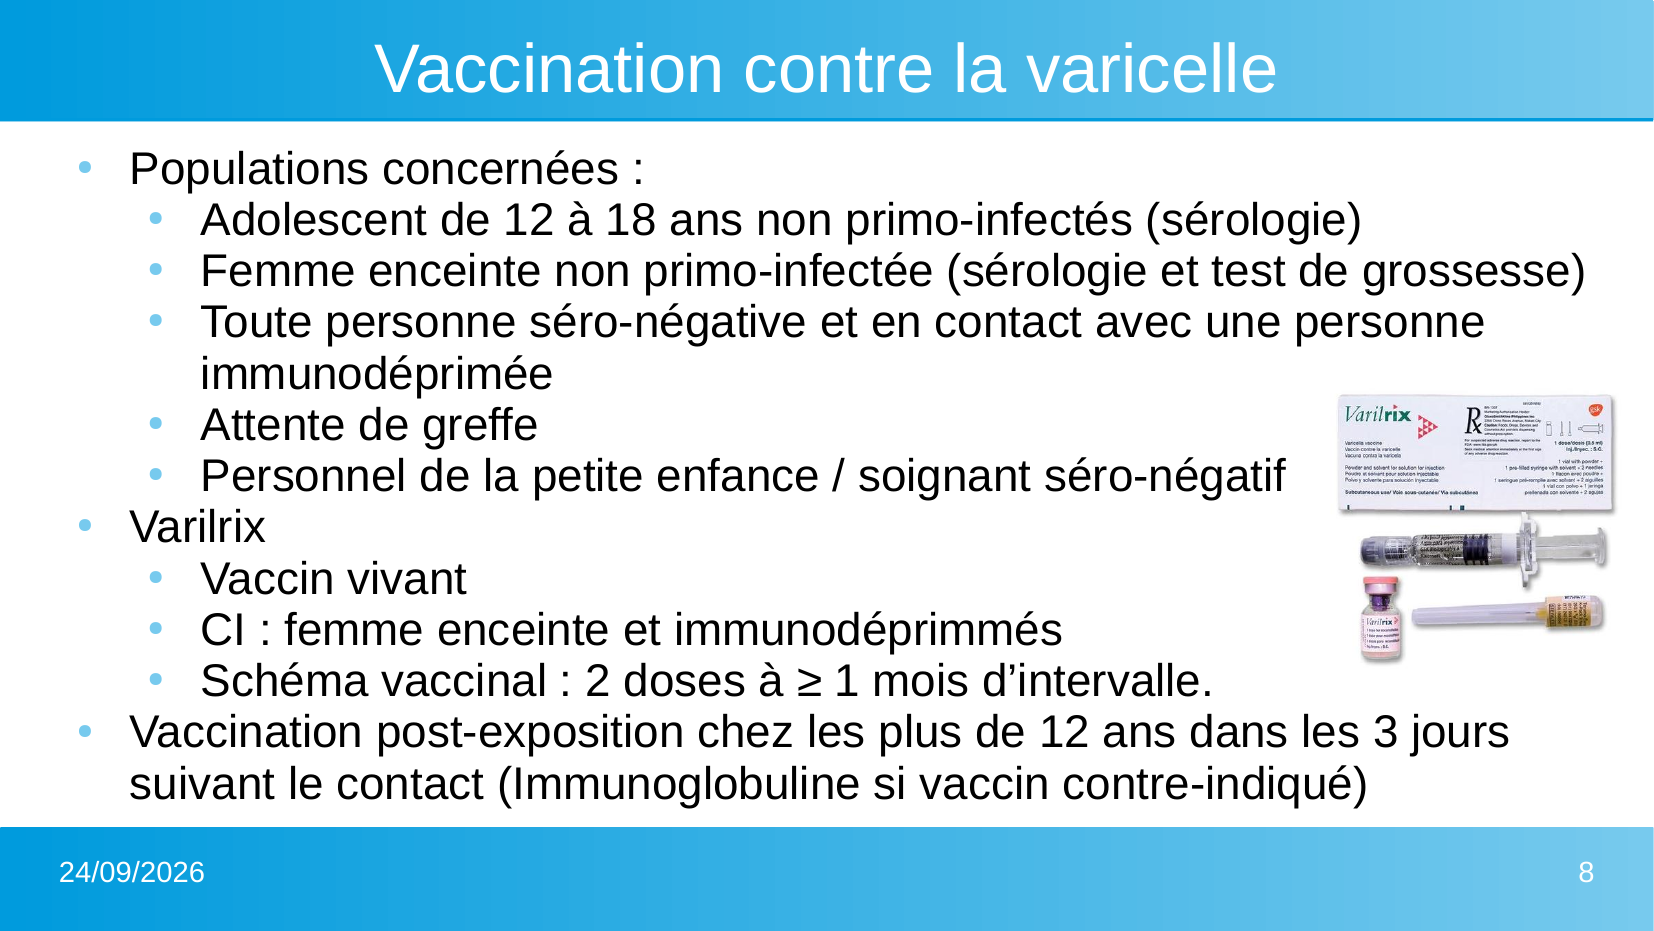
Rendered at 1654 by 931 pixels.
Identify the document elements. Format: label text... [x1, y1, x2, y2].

title Vaccination contre la varicelle [59, 29, 1595, 108]
list Populations concernées : Adolescent de 12 à 18 ans non primo-infectés (sérologie) Femme enceinte non primo-infectée (sérologie et test de grossesse) Toute personne séro-négative et en contact avec une personne immunodéprimée Attente de greffe Personnel de la petite enfance / soignant séro-négatif Varilrix Vaccin vivant CI : femme enceinte et immunodéprimmés Schéma vaccinal : 2 doses à ≥ 1 mois d’intervalle. Vaccination post-exposition chez les plus de 12 ans dans les 3 jours suivant le contact (Immunoglobuline si vaccin contre-indiqué) [59, 142, 1595, 768]
picture [1319, 371, 1630, 682]
